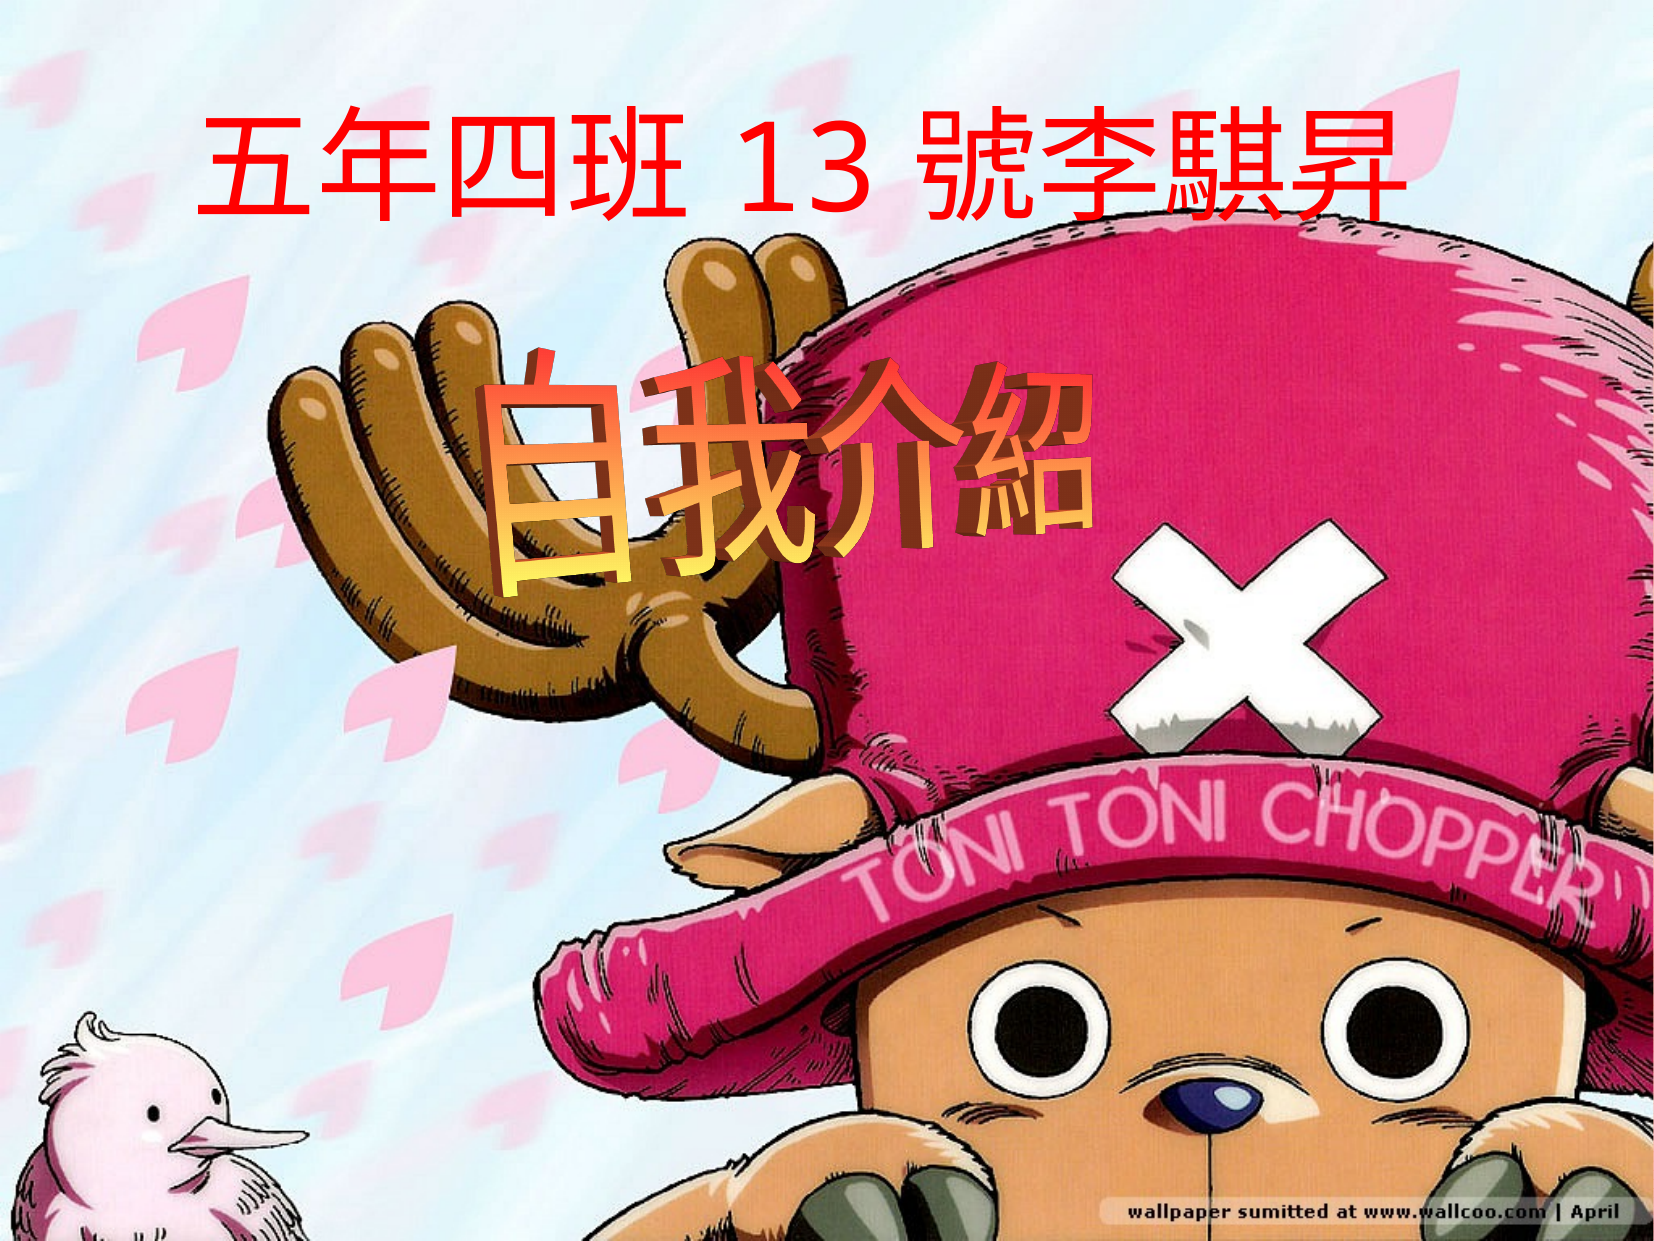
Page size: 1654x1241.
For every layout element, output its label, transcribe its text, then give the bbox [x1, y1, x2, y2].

picture [0, 0, 1654, 1241]
text_box 五年四班13號李騏昇 [177, 59, 1447, 224]
